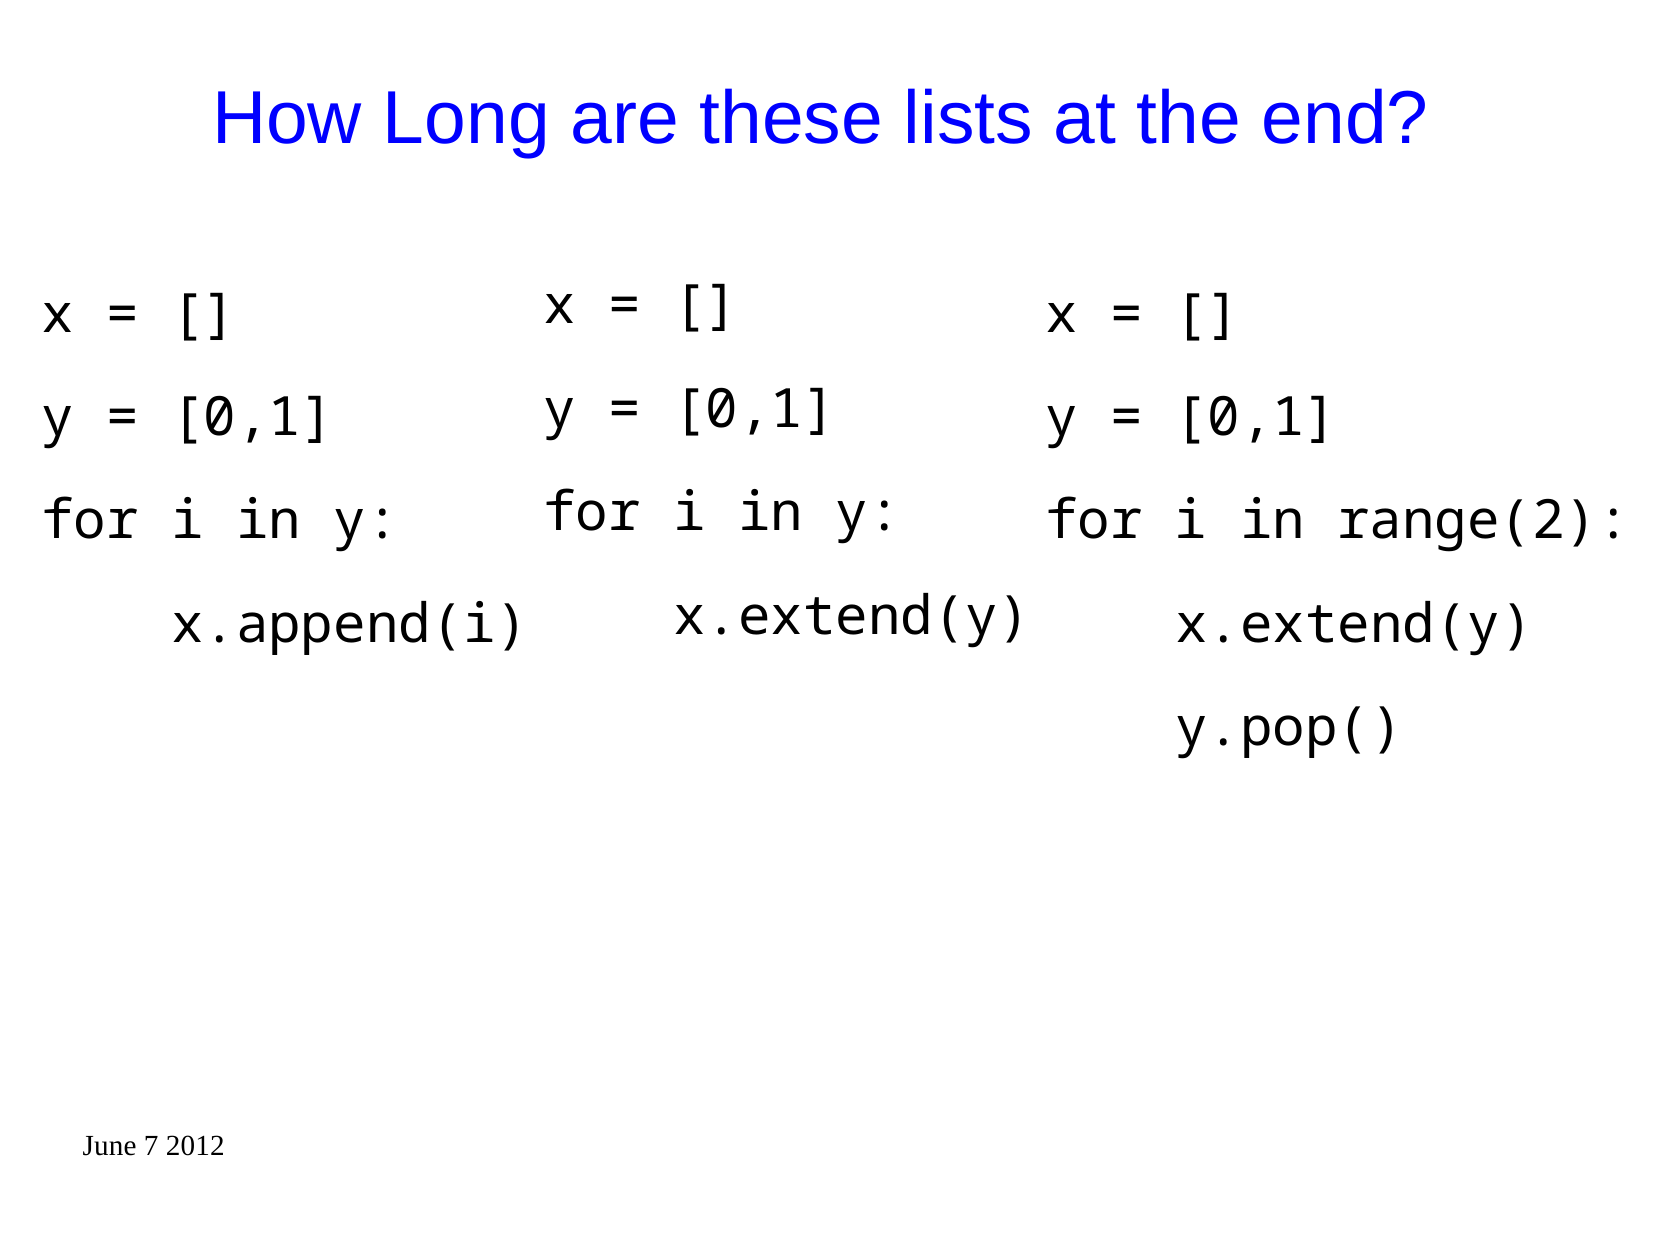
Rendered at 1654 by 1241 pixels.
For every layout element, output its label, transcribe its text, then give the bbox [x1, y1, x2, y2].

list x = [] y = [0,1] for i in y: x.append(i) [0, 274, 650, 1063]
title How Long are these lists at the end? [76, 58, 1565, 178]
list x = [] y = [0,1] for i in range(2): x.extend(y) y.pop() [974, 274, 1654, 1063]
list x = [] y = [0,1] for i in y: x.extend(y) [472, 265, 1093, 1055]
